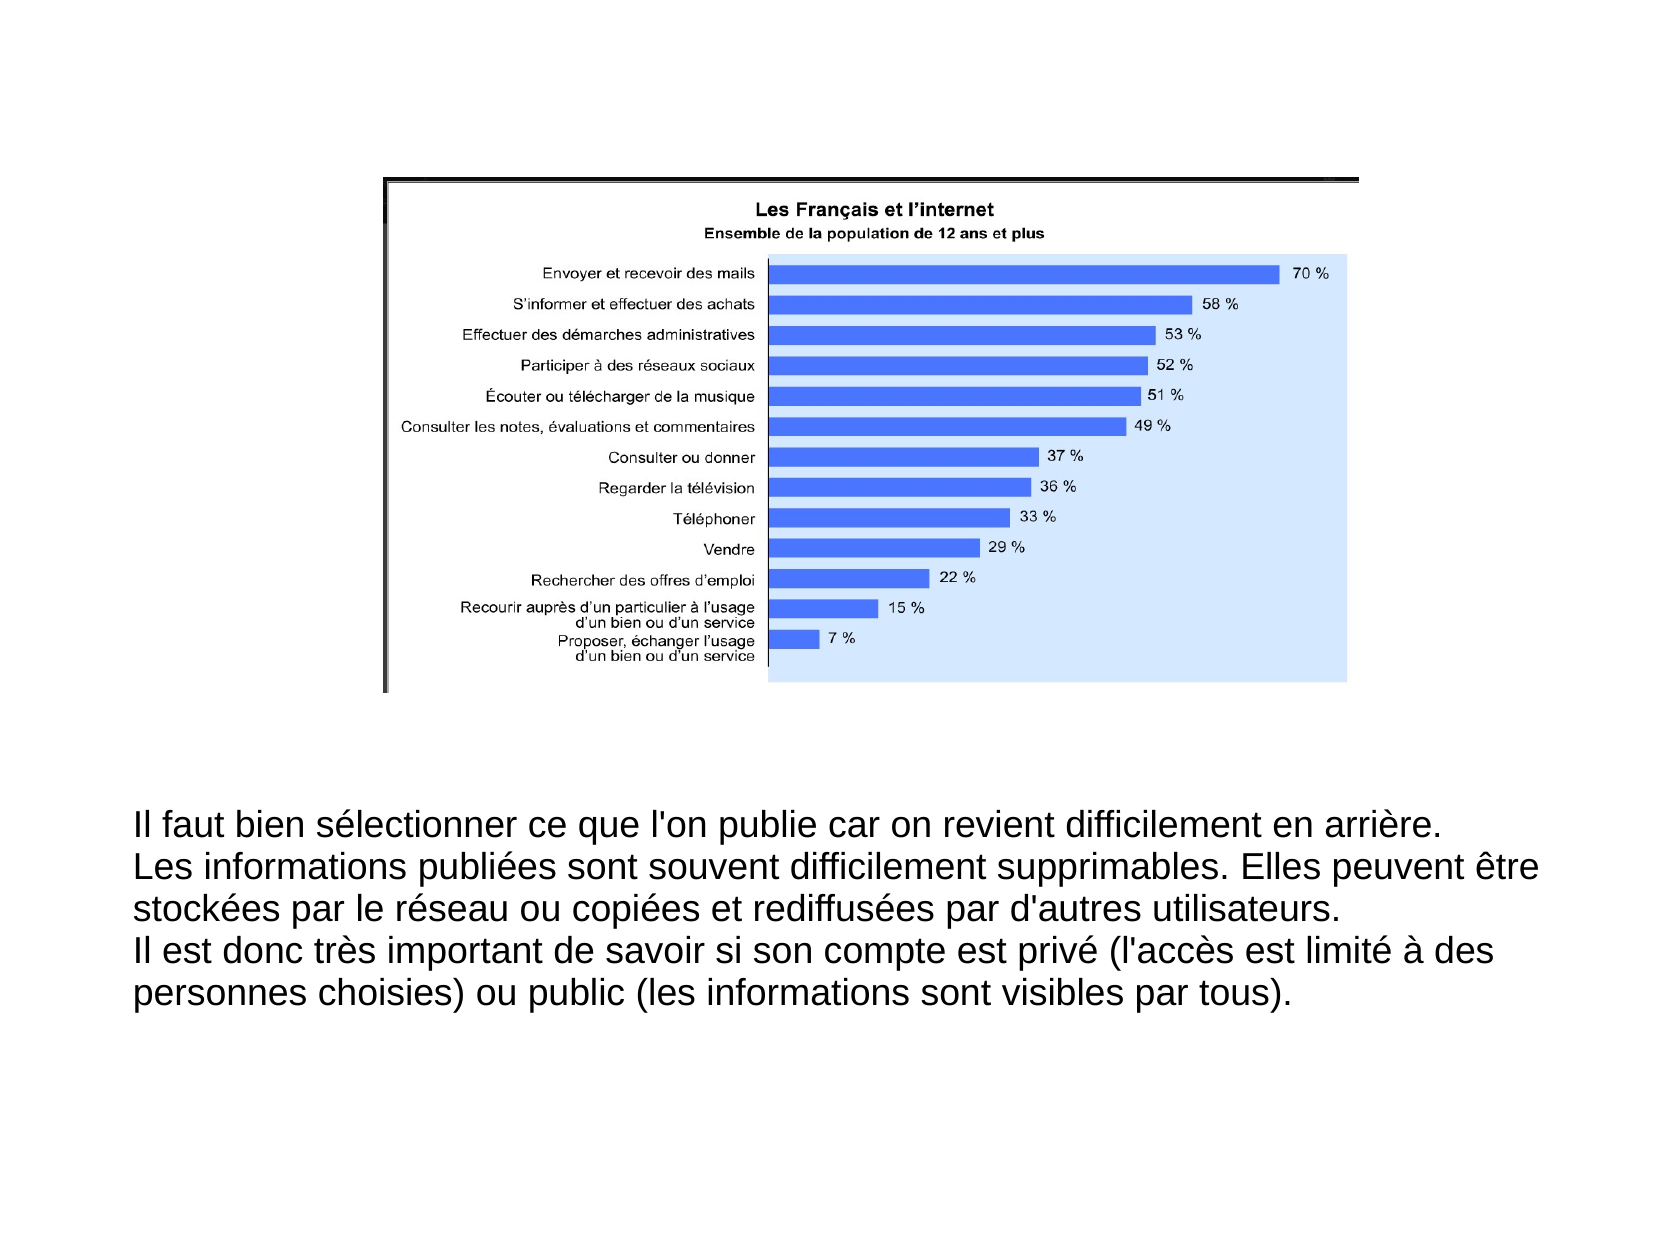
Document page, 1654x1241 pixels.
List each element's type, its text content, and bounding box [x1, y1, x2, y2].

text_box Il faut bien sélectionner ce que l'on publie car on revient difficilement en arrière. Les informations publiées sont souvent difficilement supprimables. Elles peuvent être stockées par le réseau ou copiées et rediffusées par d'autres utilisateurs. Il est donc très important de savoir si son compte est privé (l'accès est limité à des personnes choisies) ou public (les informations sont visibles par tous). [118, 795, 1595, 1063]
picture [383, 177, 1359, 693]
